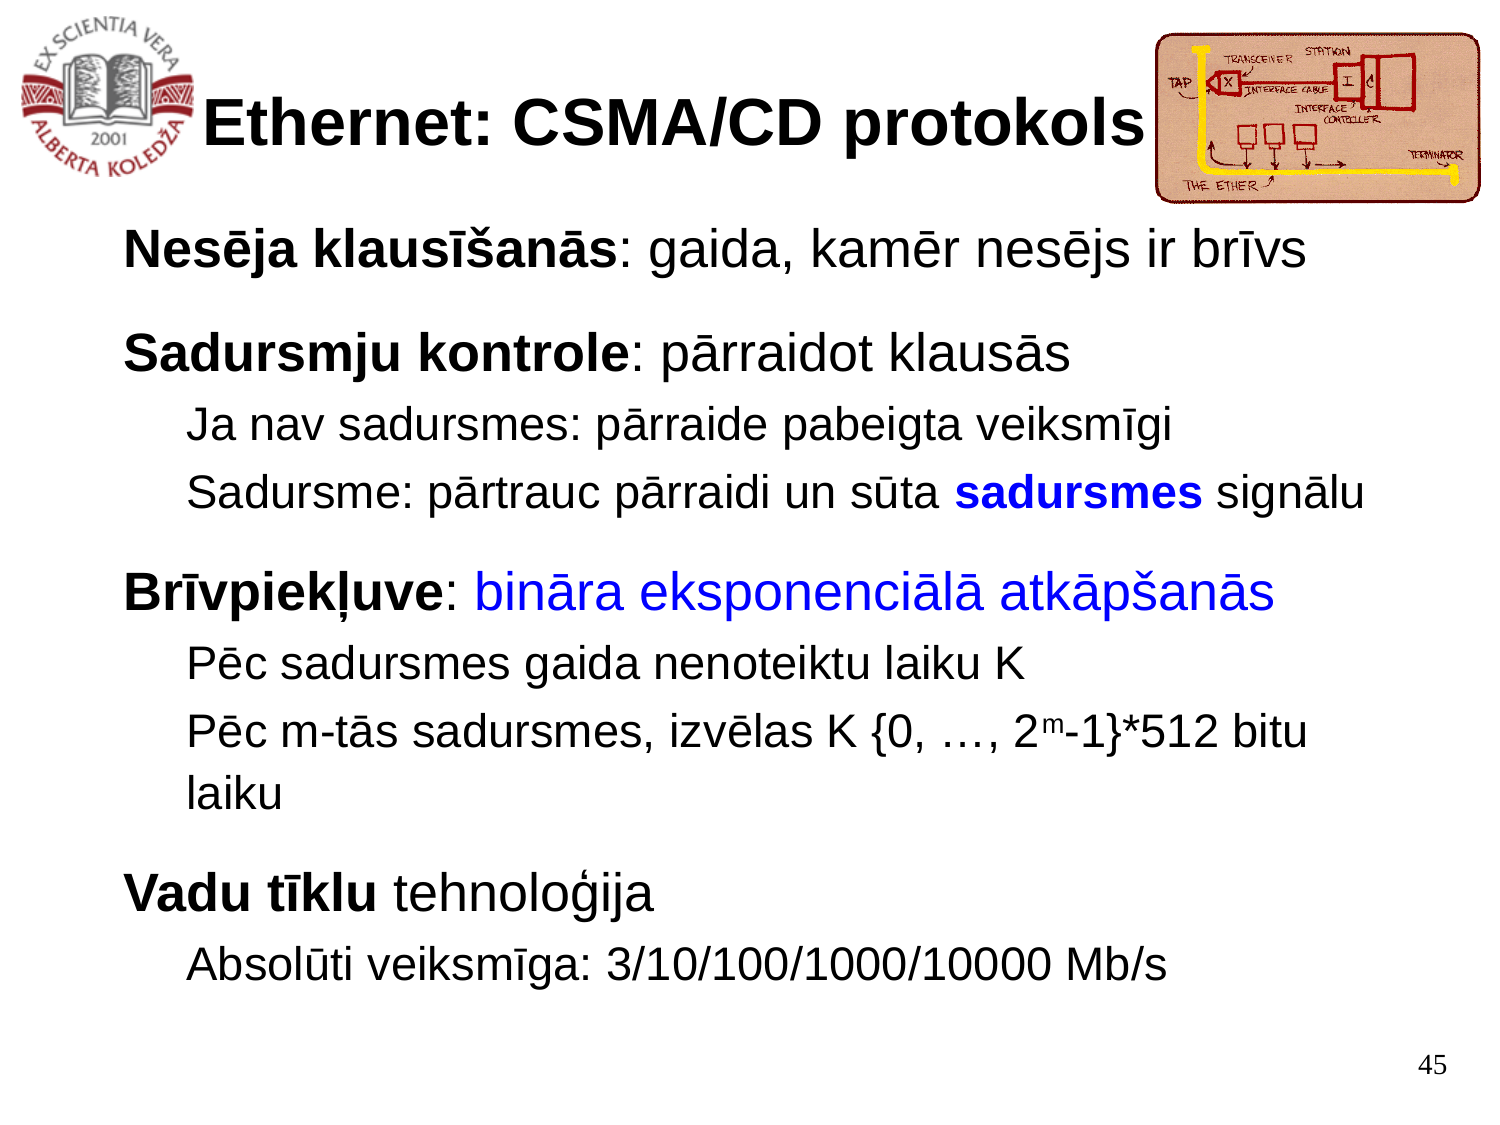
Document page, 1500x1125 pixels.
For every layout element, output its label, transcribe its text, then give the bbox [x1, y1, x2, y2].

picture [21, 16, 194, 177]
text_box <skaitlis> [1388, 1037, 1463, 1101]
list Nesēja klausīšanās: gaida, kamēr nesējs ir brīvs Sadursmju kontrole: pārraidot klausās Ja nav sadursmes: pārraide pabeigta veiksmīgi Sadursme: pārtrauc pārraidi un sūta sadursmes signālu Brīvpiekļuve: bināra eksponenciālā atkāpšanās Pēc sadursmes gaida nenoteiktu laiku K Pēc m-tās sadursmes, izvēlas K {0, …, 2m-1}*512 bitu laiku Vadu tīklu tehnoloģija Absolūti veiksmīga: 3/10/100/1000/10000 Mb/s [45, 200, 1388, 1101]
picture [1151, 29, 1483, 207]
title Ethernet: CSMA/CD protokols [67, 62, 1151, 175]
